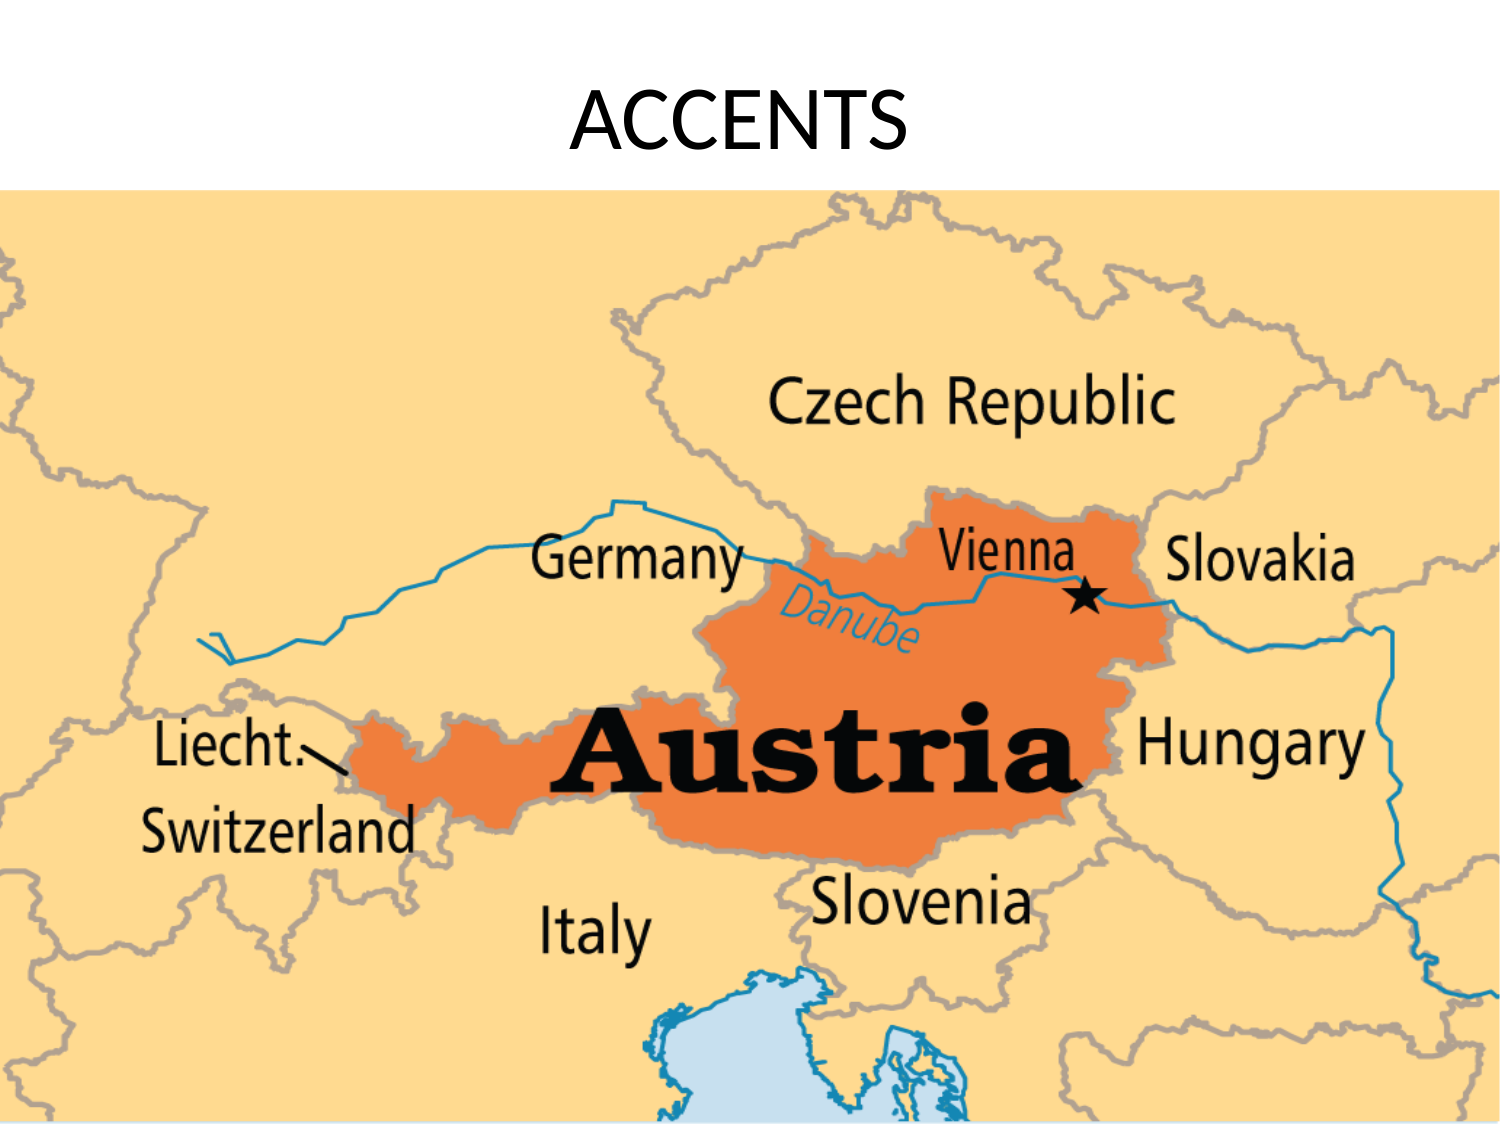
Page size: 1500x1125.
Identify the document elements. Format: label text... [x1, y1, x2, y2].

picture [0, 191, 1500, 1124]
title ACCENTS [64, 19, 1415, 190]
